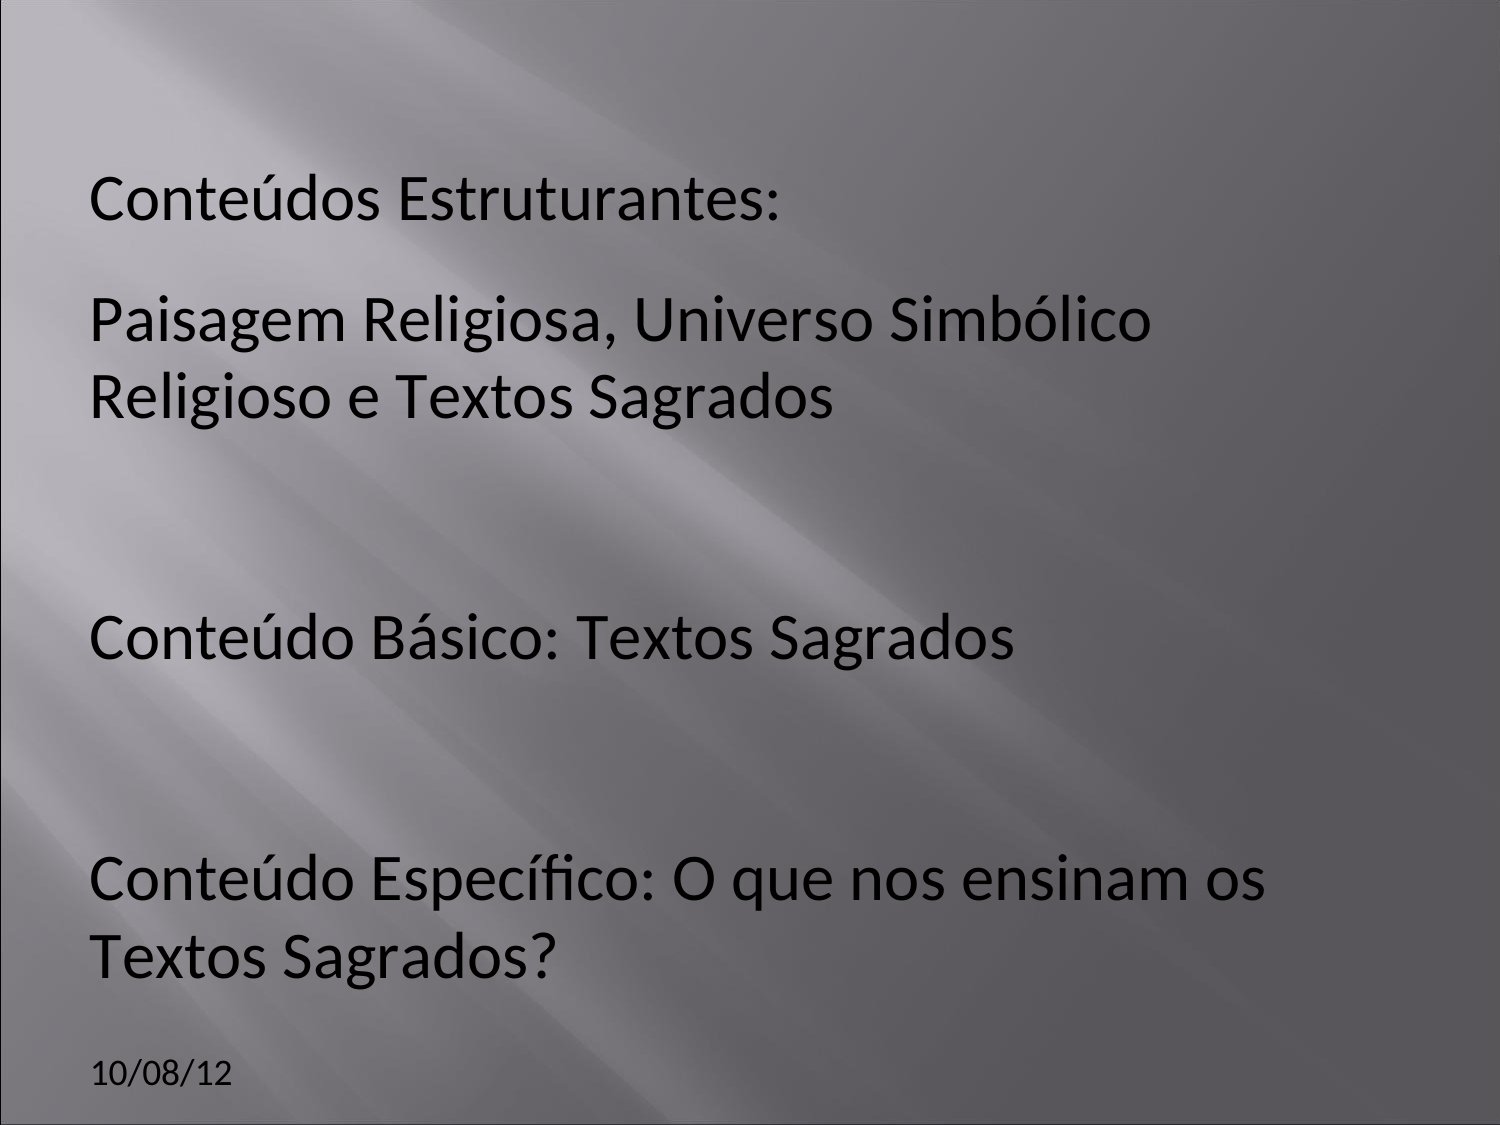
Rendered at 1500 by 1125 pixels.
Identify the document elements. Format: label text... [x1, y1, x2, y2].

text_box 10/08/12 [75, 1042, 425, 1125]
picture [0, 0, 1500, 1125]
text_box Conteúdos Estruturantes: Paisagem Religiosa, Universo Simbólico Religioso e Textos Sagrados Conteúdo Básico: Textos Sagrados Conteúdo Específico: O que nos ensinam os Textos Sagrados? [75, 148, 1426, 1005]
